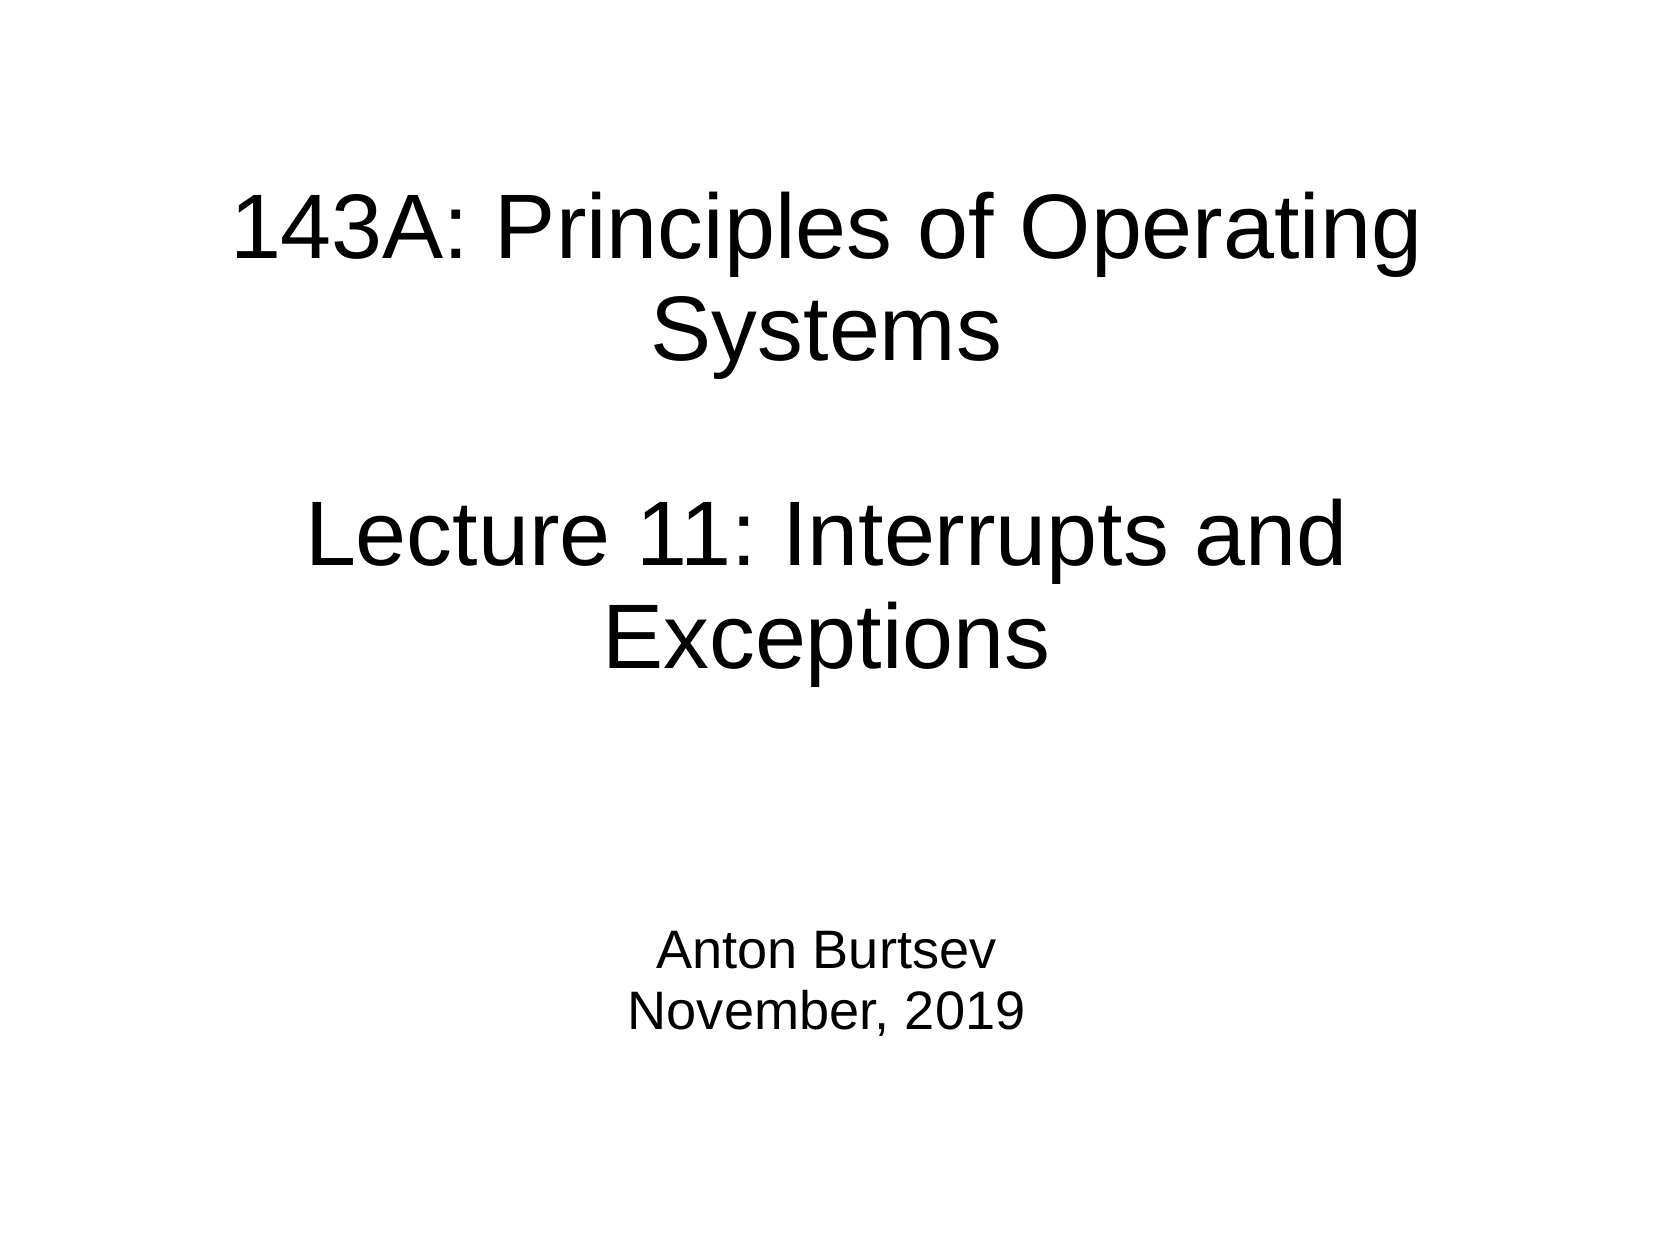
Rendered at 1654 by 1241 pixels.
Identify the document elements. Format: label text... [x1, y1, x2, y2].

subtitle Anton Burtsev November, 2019 [82, 637, 1571, 1109]
title 143A: Principles of Operating Systems Lecture 11: Interrupts and Exceptions [82, 113, 1571, 637]
